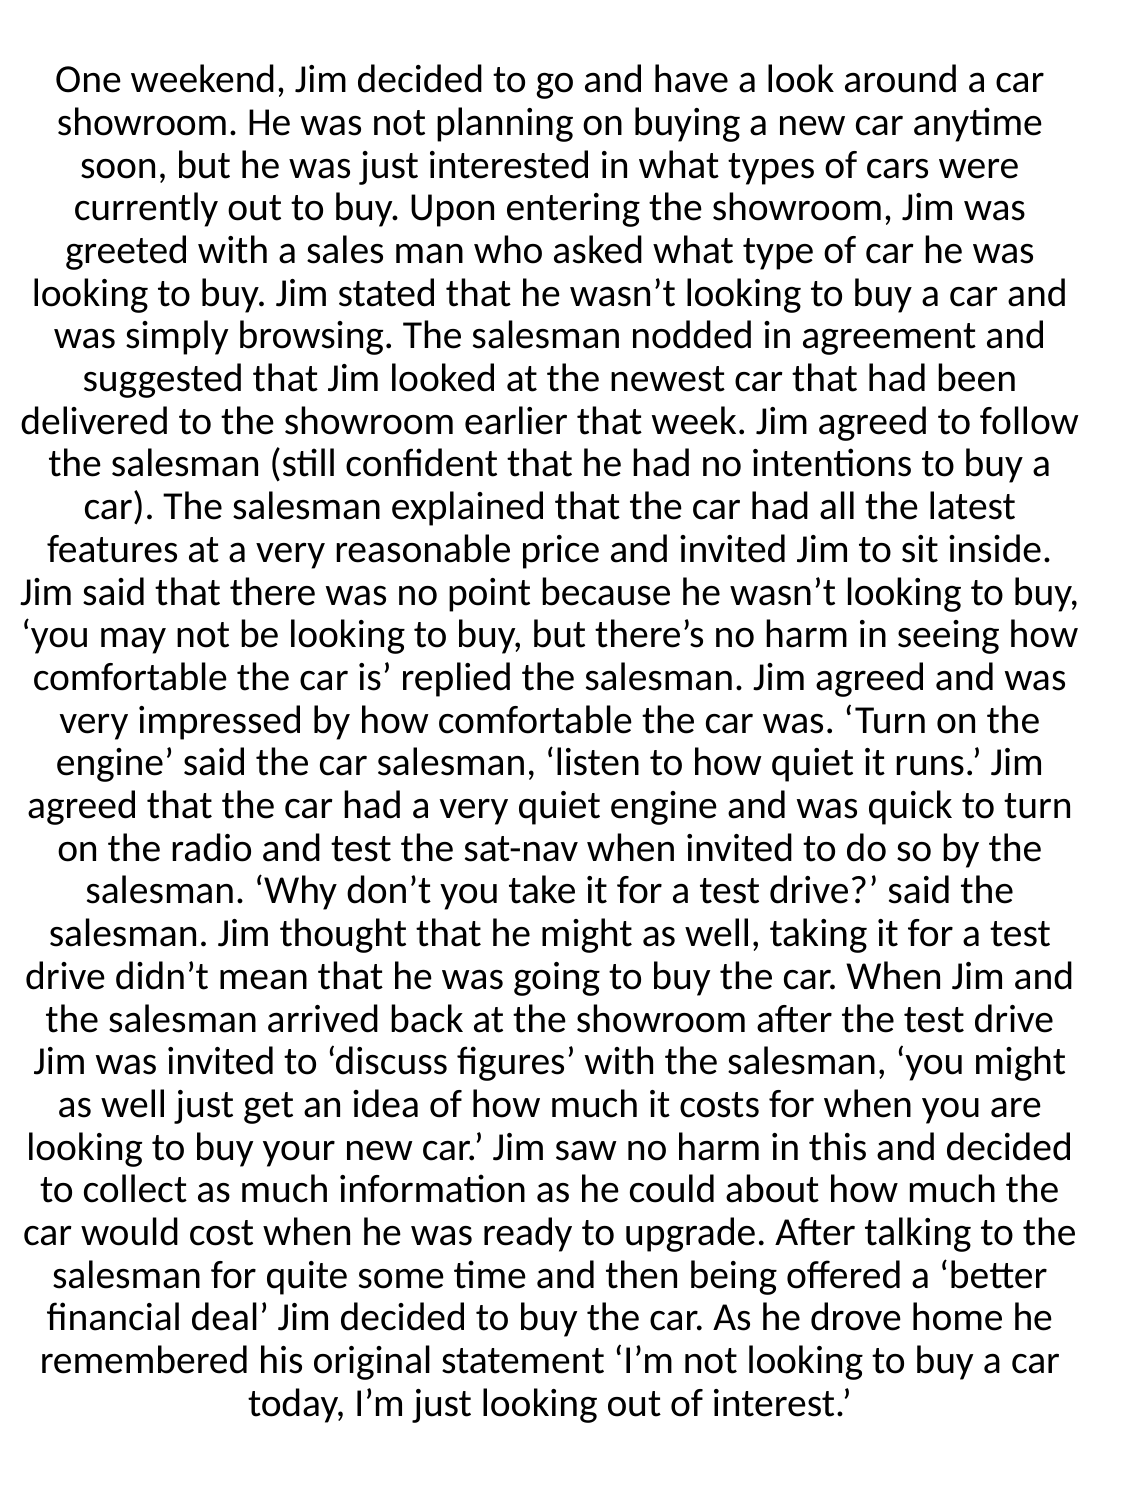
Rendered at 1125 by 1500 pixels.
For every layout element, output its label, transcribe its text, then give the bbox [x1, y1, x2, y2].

subtitle One weekend, Jim decided to go and have a look around a car showroom. He was not planning on buying a new car anytime soon, but he was just interested in what types of cars were currently out to buy. Upon entering the showroom, Jim was greeted with a sales man who asked what type of car he was looking to buy. Jim stated that he wasn’t looking to buy a car and was simply browsing. The salesman nodded in agreement and suggested that Jim looked at the newest car that had been delivered to the showroom earlier that week. Jim agreed to follow the salesman (still confident that he had no intentions to buy a car). The salesman explained that the car had all the latest features at a very reasonable price and invited Jim to sit inside. Jim said that there was no point because he wasn’t looking to buy, ‘you may not be looking to buy, but there’s no harm in seeing how comfortable the car is’ replied the salesman. Jim agreed and was very impressed by how comfortable the car was. ‘Turn on the engine’ said the car salesman, ‘listen to how quiet it runs.’ Jim agreed that the car had a very quiet engine and was quick to turn on the radio and test the sat-nav when invited to do so by the salesman. ‘Why don’t you take it for a test drive?’ said the salesman. Jim thought that he might as well, taking it for a test drive didn’t mean that he was going to buy the car. When Jim and the salesman arrived back at the showroom after the test drive Jim was invited to ‘discuss figures’ with the salesman, ‘you might as well just get an idea of how much it costs for when you are looking to buy your new car.’ Jim saw no harm in this and decided to collect as much information as he could about how much the car would cost when he was ready to upgrade. After talking to the salesman for quite some time and then being offered a ‘better financial deal’ Jim decided to buy the car. As he drove home he remembered his original statement ‘I’m not looking to buy a car today, I’m just looking out of interest.’ [1, 51, 1100, 1500]
